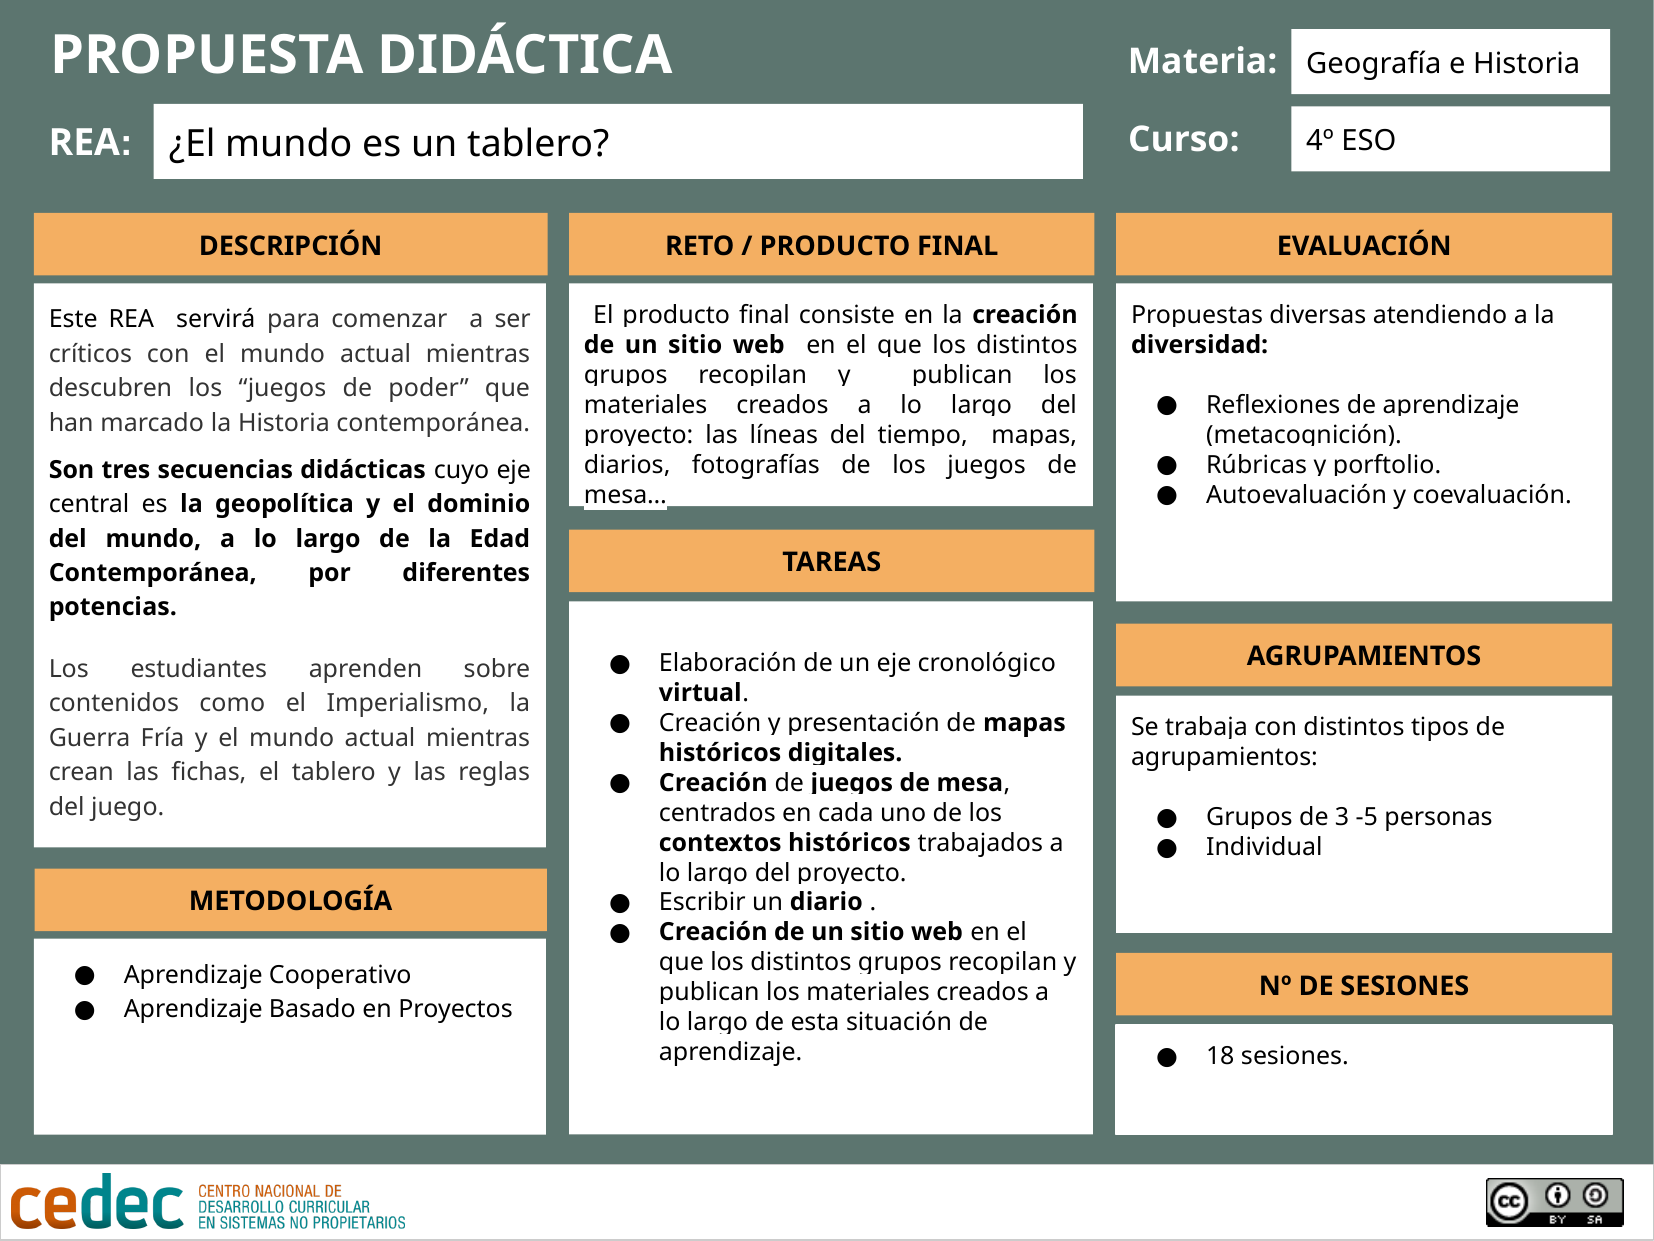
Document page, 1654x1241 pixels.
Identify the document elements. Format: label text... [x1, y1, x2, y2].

text_box Geografía e Historia [1291, 29, 1611, 95]
text_box Curso: [1113, 109, 1303, 173]
text_box 18 sesiones. [1116, 1024, 1613, 1135]
text_box 4º ESO [1291, 106, 1611, 172]
text_box ¿El mundo es un tablero? [153, 103, 1083, 179]
text_box REA: [33, 110, 153, 174]
text_box RETO / PRODUCTO FINAL [569, 212, 1095, 276]
text_box METODOLOGÍA [34, 868, 547, 932]
picture [11, 1173, 405, 1229]
text_box Propuestas diversas atendiendo a la diversidad: Reflexiones de aprendizaje (metacognición). Rúbricas y porftolio. Autoevaluación y coevaluación. [1116, 283, 1613, 602]
text_box Elaboración de un eje cronológico virtual. Creación y presentación de mapas históricos digitales. Creación de juegos de mesa, centrados en cada uno de los contextos históricos trabajados a lo largo del proyecto. Escribir un diario . Creación de un sitio web en el que los distintos grupos recopilan y publican los materiales creados a lo largo de esta situación de aprendizaje. [569, 601, 1093, 1135]
text_box TAREAS [569, 529, 1095, 593]
text_box Este REA servirá para comenzar a ser críticos con el mundo actual mientras descubren los “juegos de poder” que han marcado la Historia contemporánea. Son tres secuencias didácticas cuyo eje central es la geopolítica y el dominio del mundo, a lo largo de la Edad Contemporánea, por diferentes potencias. Los estudiantes aprenden sobre contenidos como el Imperialismo, la Guerra Fría y el mundo actual mientras crean las fichas, el tablero y las reglas del juego. [33, 283, 546, 848]
text_box [0, 1164, 1654, 1241]
text_box PROPUESTA DIDÁCTICA [35, 11, 697, 110]
text_box EVALUACIÓN [1116, 212, 1613, 276]
text_box DESCRIPCIÓN [33, 212, 548, 276]
picture [1486, 1178, 1624, 1227]
text_box El producto final consiste en la creación de un sitio web en el que los distintos grupos recopilan y publican los materiales creados a lo largo del proyecto: las líneas del tiempo, mapas, diarios, fotografías de los juegos de mesa… [569, 283, 1093, 507]
text_box Nº DE SESIONES [1116, 952, 1613, 1016]
text_box Materia: [1113, 30, 1291, 94]
text_box Aprendizaje Cooperativo Aprendizaje Basado en Proyectos [33, 938, 546, 1135]
text_box Se trabaja con distintos tipos de agrupamientos: Grupos de 3 -5 personas Individual [1116, 695, 1613, 933]
text_box AGRUPAMIENTOS [1116, 623, 1613, 687]
